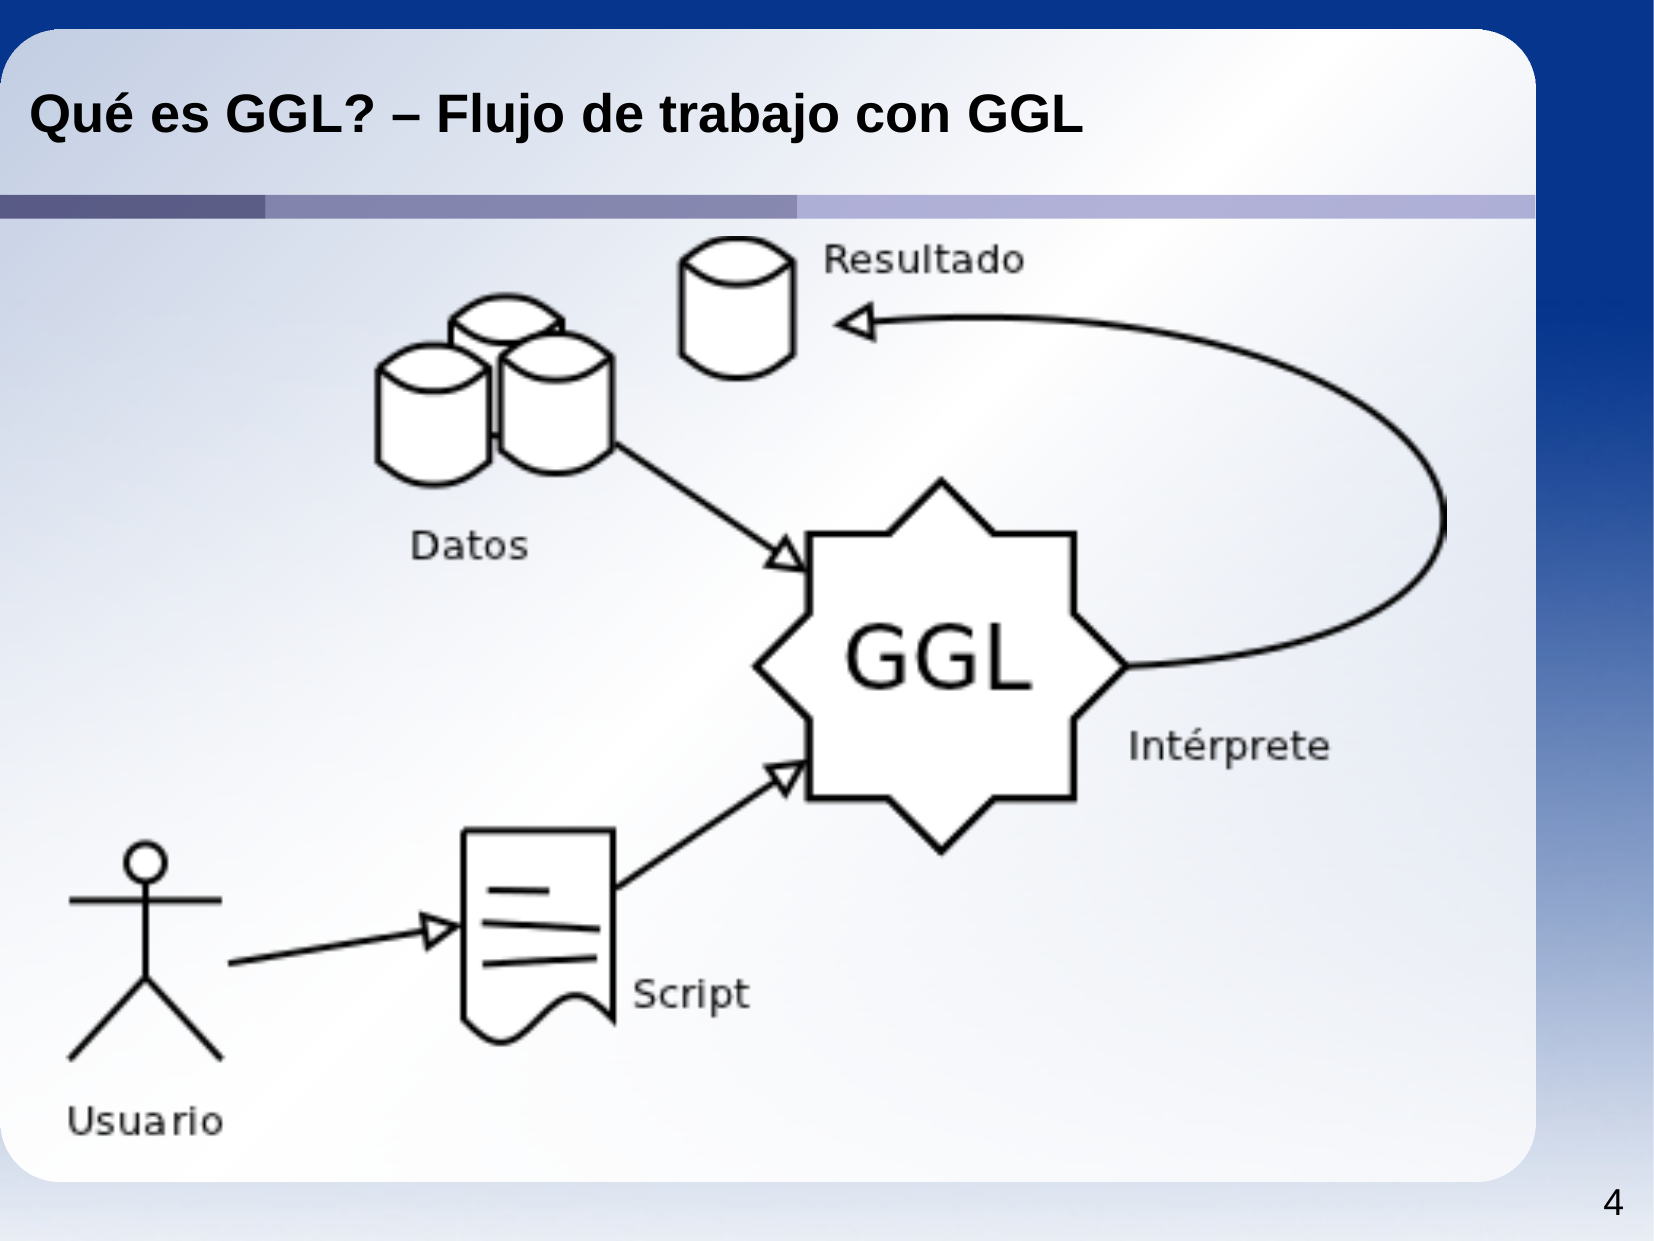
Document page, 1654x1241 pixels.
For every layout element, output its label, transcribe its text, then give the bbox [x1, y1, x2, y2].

picture [64, 236, 1447, 1152]
title Qué es GGL? – Flujo de trabajo con GGL [29, 49, 1506, 178]
picture [0, 0, 1654, 1241]
